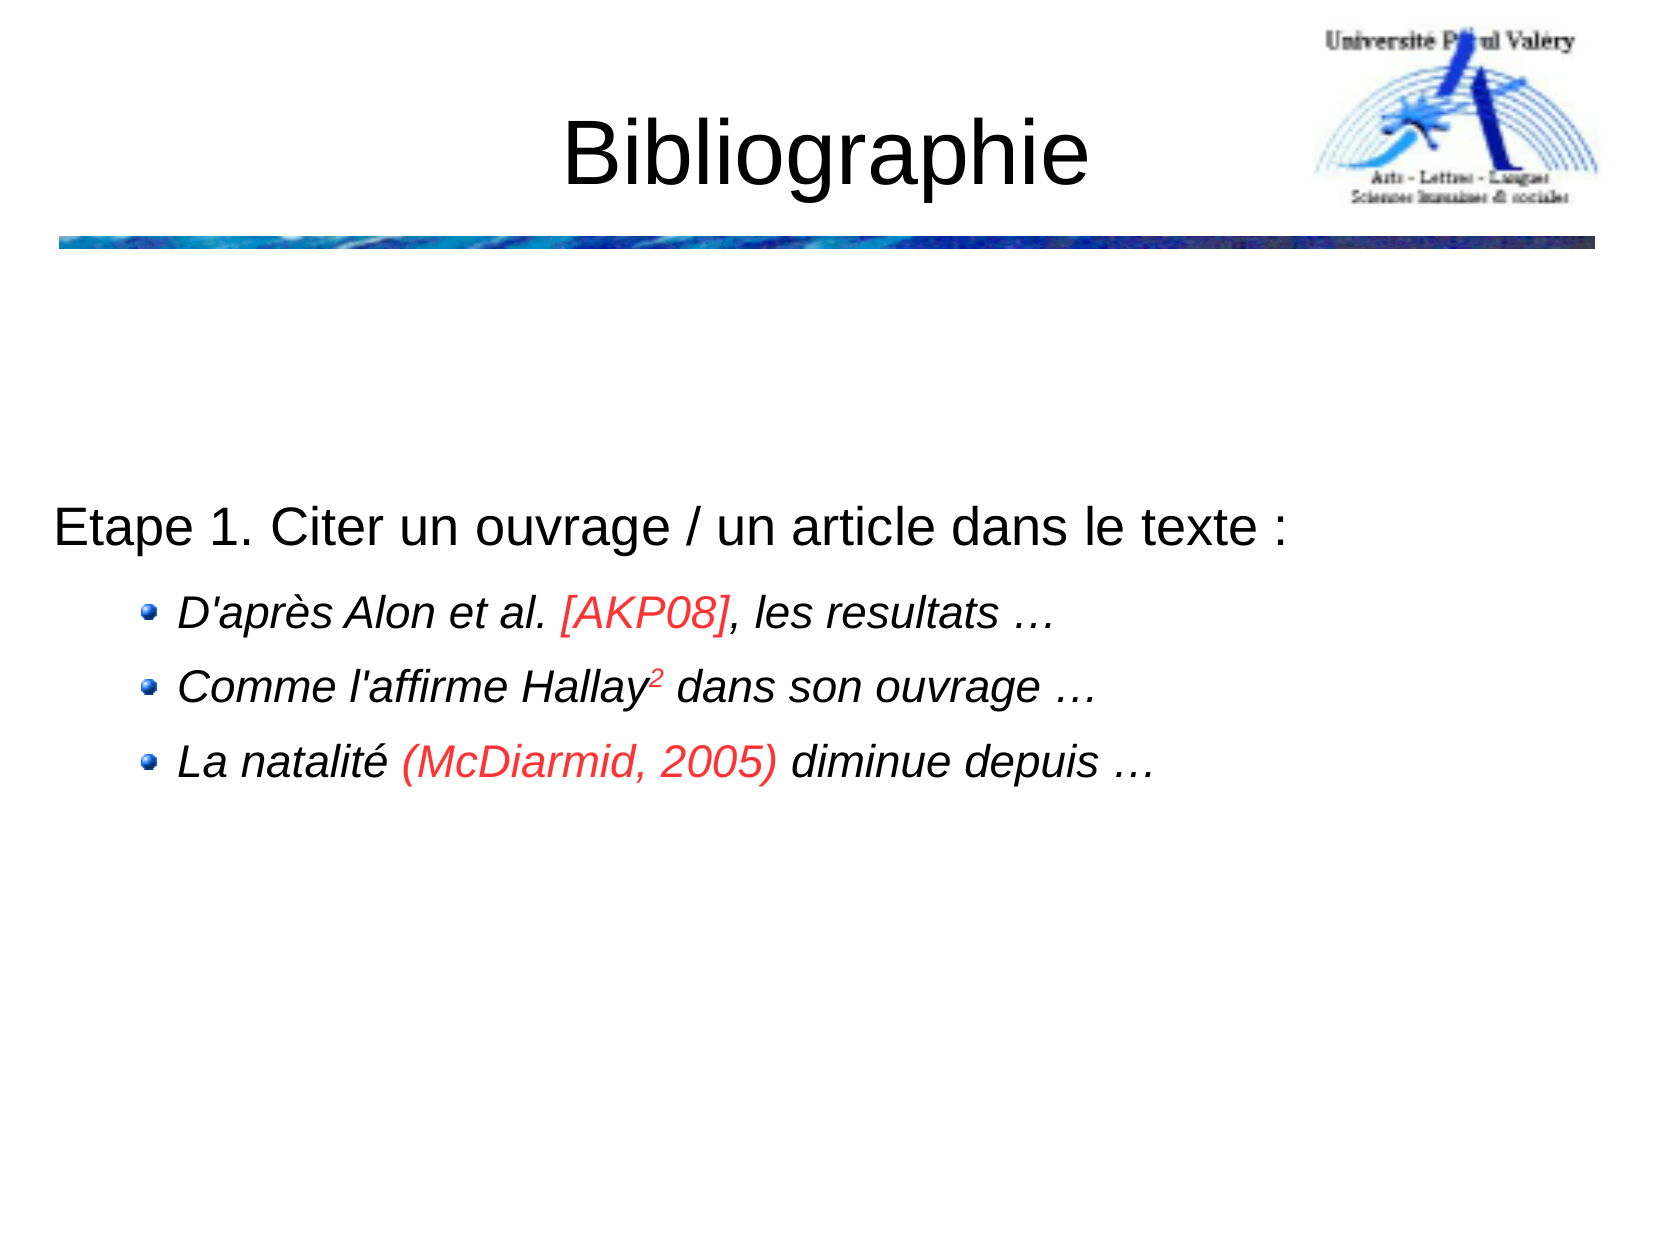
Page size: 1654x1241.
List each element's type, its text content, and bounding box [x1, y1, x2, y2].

title Bibliographie [82, 49, 1571, 257]
list Citer un ouvrage / un article dans le texte : D'après Alon et al. [AKP08], les resultats … Comme l'affirme Hallay2 dans son ouvrage … La natalité (McDiarmid, 2005) diminue depuis … [53, 496, 1625, 1111]
picture [1262, 0, 1654, 253]
picture [59, 236, 81, 244]
